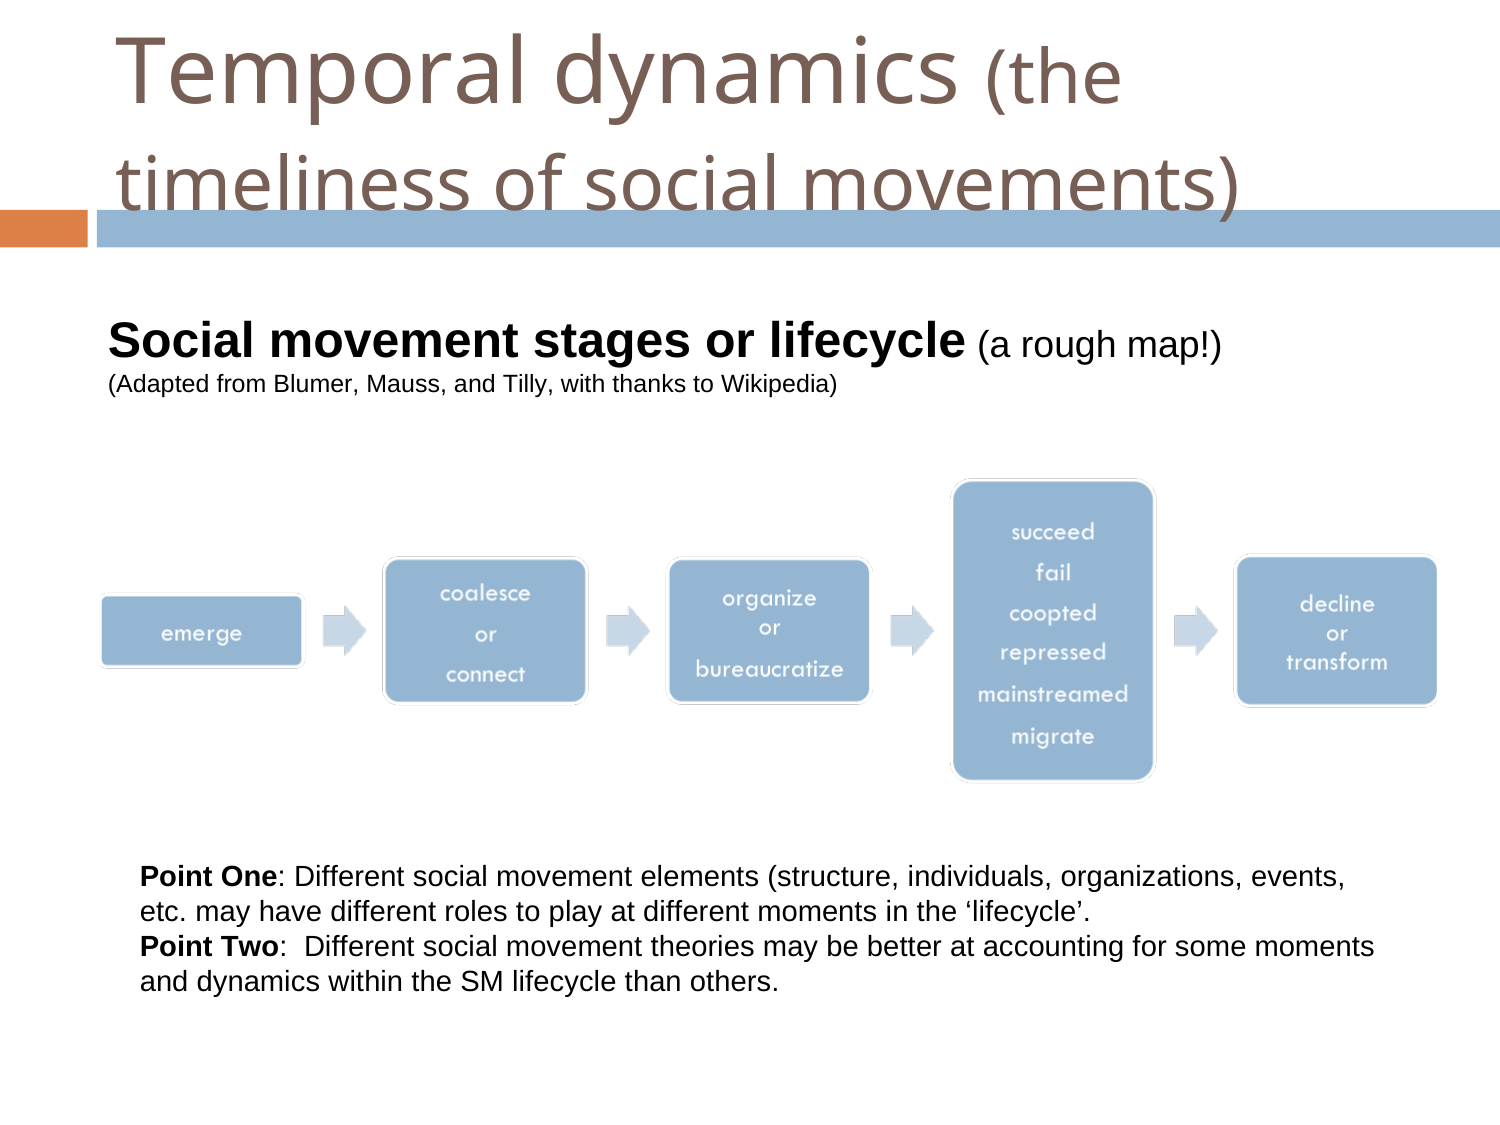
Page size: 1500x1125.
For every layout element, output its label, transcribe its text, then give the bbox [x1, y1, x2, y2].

title Temporal dynamics (the timeliness of social movements) [100, 11, 1438, 227]
text_box Social movement stages or lifecycle (a rough map!) (Adapted from Blumer, Mauss, and Tilly, with thanks to Wikipedia) [93, 299, 1238, 406]
text_box [98, 261, 1441, 1002]
text_box Point One: Different social movement elements (structure, individuals, organizations, events, etc. may have different roles to play at different moments in the ‘lifecycle’. Point Two: Different social movement theories may be better at accounting for some moments and dynamics within the SM lifecycle than others. [125, 849, 1401, 1006]
